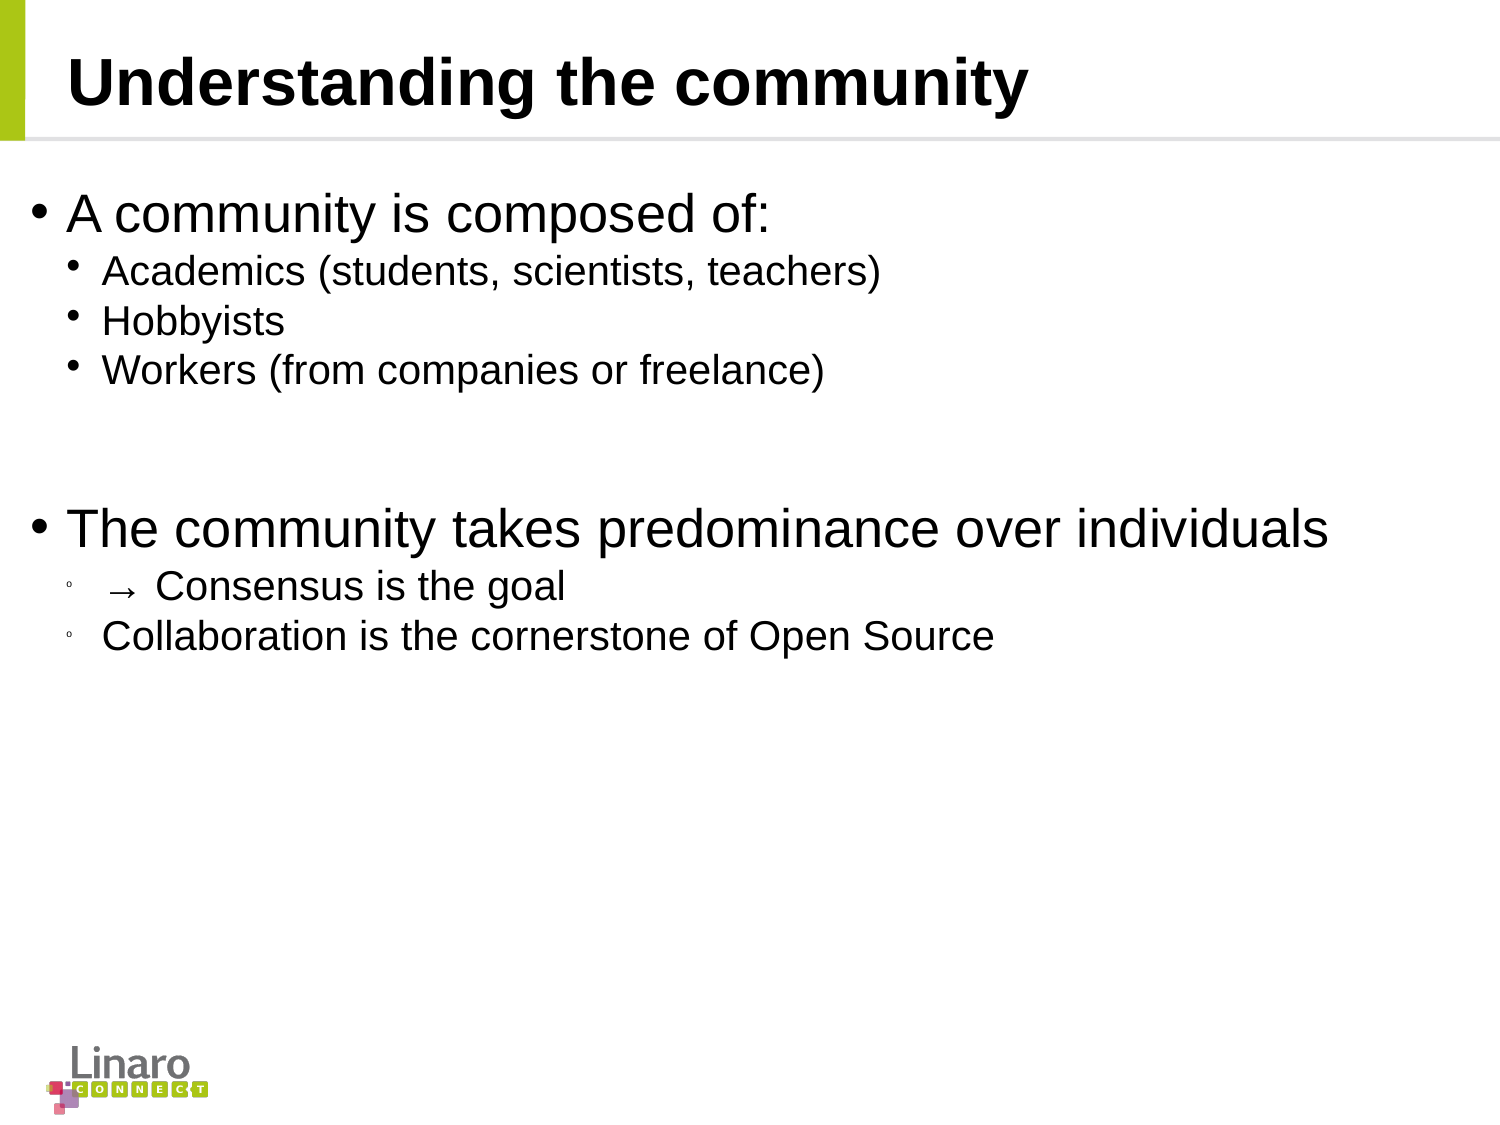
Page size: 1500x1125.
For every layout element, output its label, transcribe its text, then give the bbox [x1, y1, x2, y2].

picture [39, 1041, 216, 1119]
text_box A community is composed of: Academics (students, scientists, teachers) Hobbyists Workers (from companies or freelance) The community takes predominance over individuals → Consensus is the goal Collaboration is the cornerstone of Open Source [16, 163, 1482, 1038]
text_box Understanding the community [53, 23, 1465, 136]
